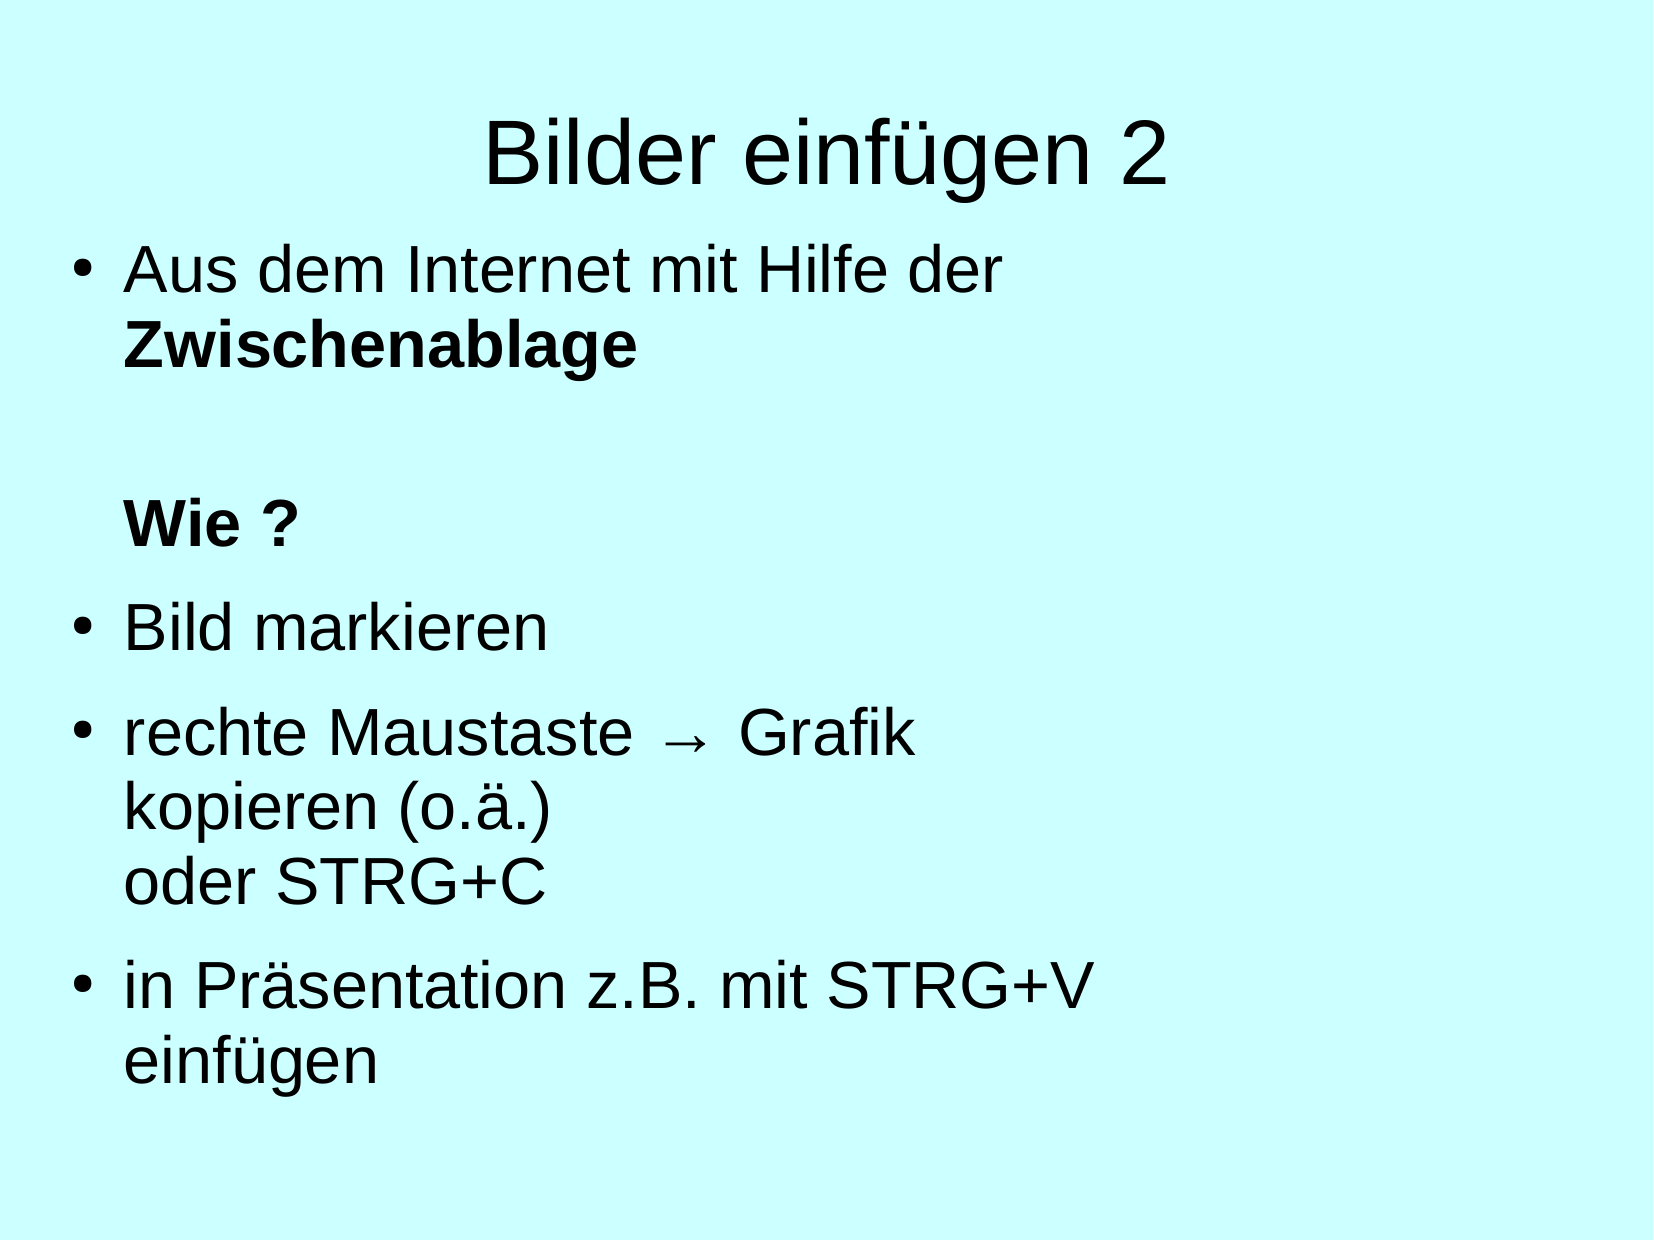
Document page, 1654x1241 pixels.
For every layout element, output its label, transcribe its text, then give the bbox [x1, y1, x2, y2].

title Bilder einfügen 2 [82, 49, 1571, 257]
list Aus dem Internet mit Hilfe der Zwischenablage Wie ? Bild markieren rechte Maustaste → Grafik kopieren (o.ä.) oder STRG+C in Präsentation z.B. mit STRG+V einfügen [53, 232, 1182, 1098]
